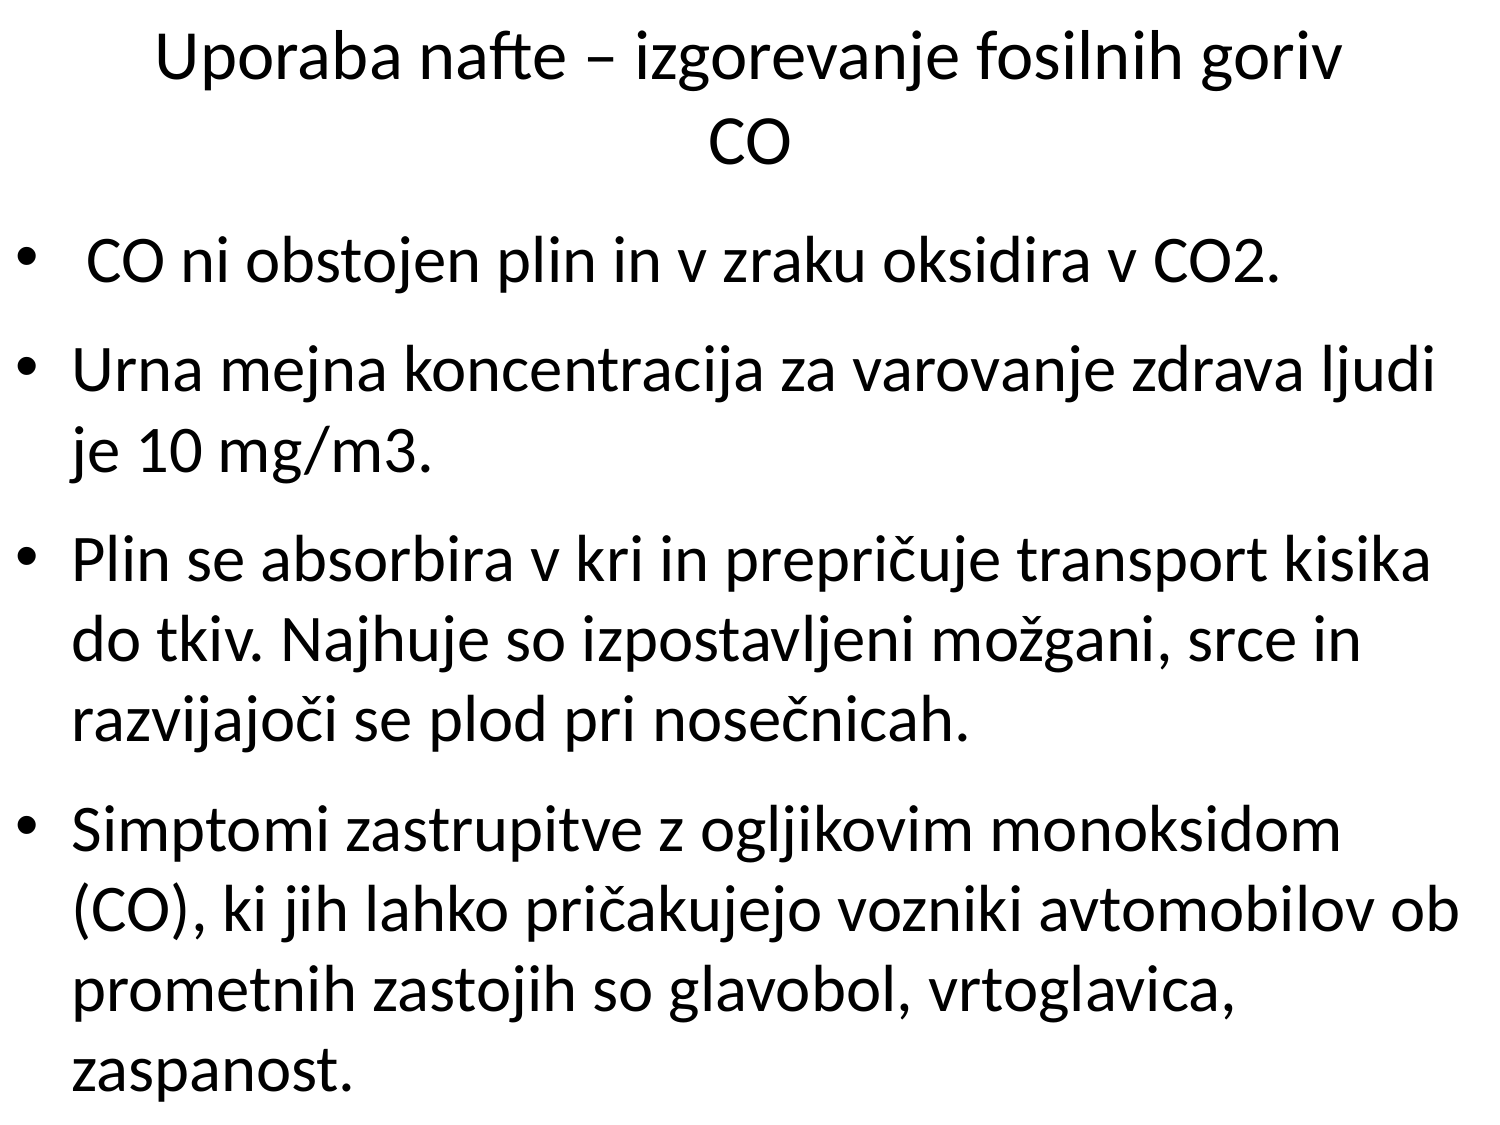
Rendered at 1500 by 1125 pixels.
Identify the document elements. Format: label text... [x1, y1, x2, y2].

title Uporaba nafte – izgorevanje fosilnih goriv CO [0, 0, 1500, 188]
list CO ni obstojen plin in v zraku oksidira v CO2. Urna mejna koncentracija za varovanje zdrava ljudi je 10 mg/m3. Plin se absorbira v kri in prepričuje transport kisika do tkiv. Najhuje so izpostavljeni možgani, srce in razvijajoči se plod pri nosečnicah. Simptomi zastrupitve z ogljikovim monoksidom (CO), ki jih lahko pričakujejo vozniki avtomobilov ob prometnih zastojih so glavobol, vrtoglavica, zaspanost. [0, 208, 1500, 1125]
